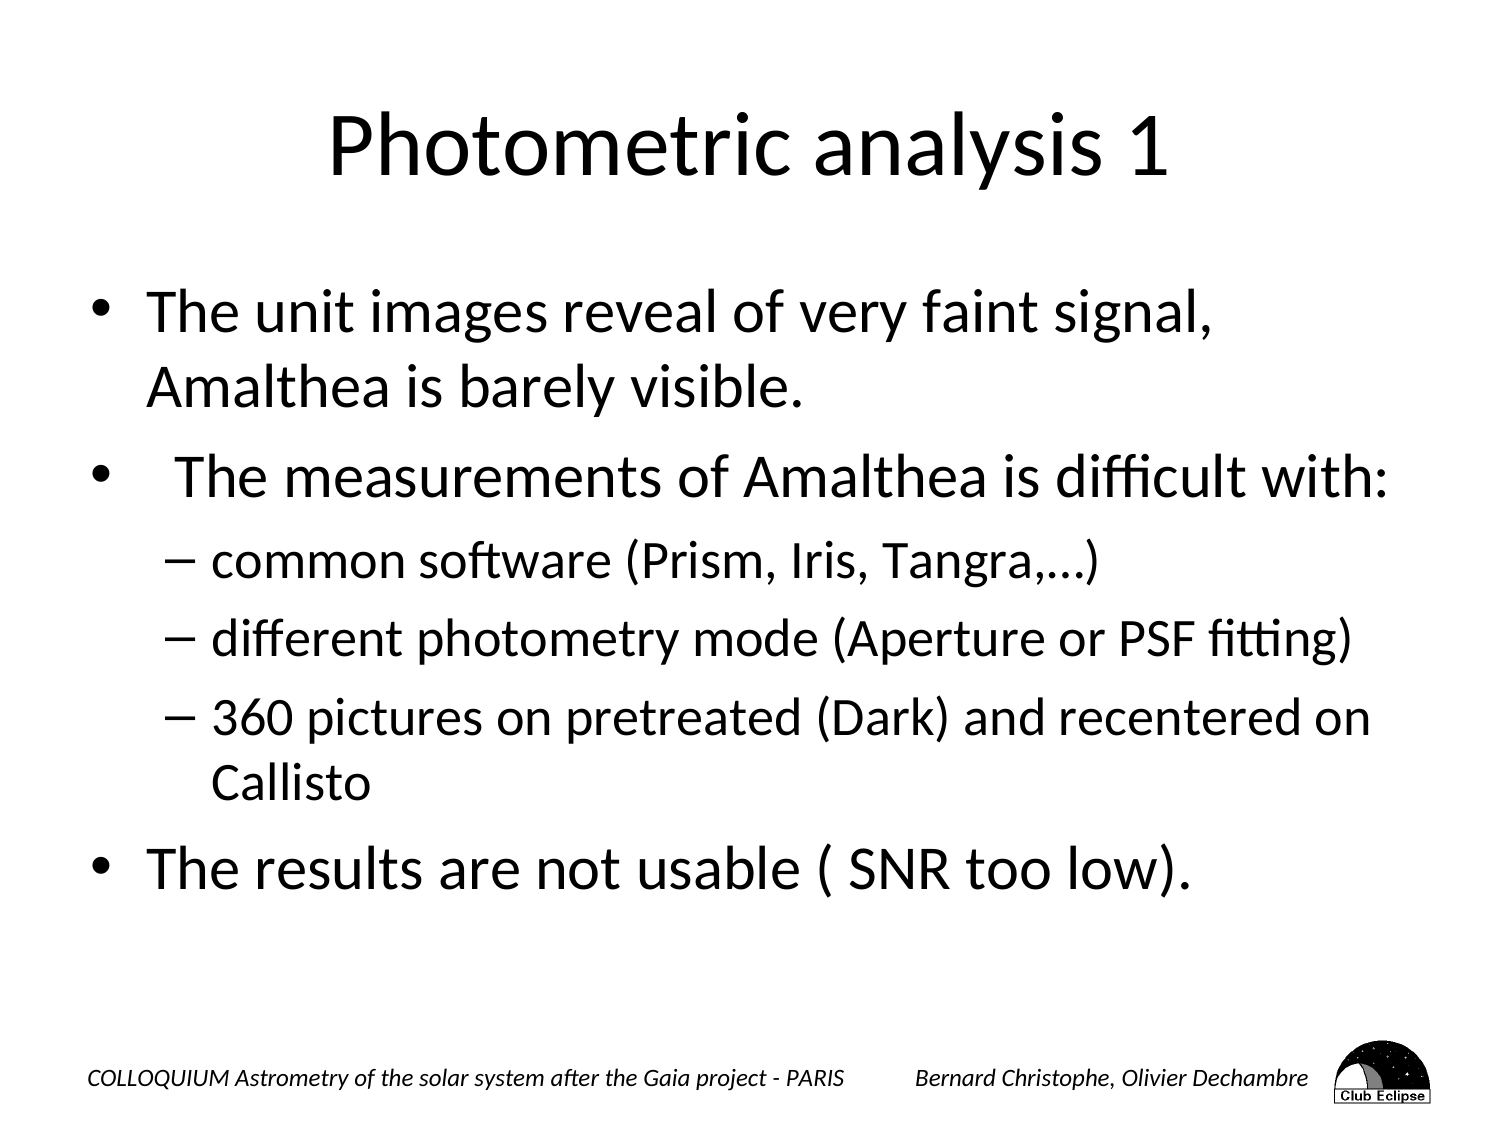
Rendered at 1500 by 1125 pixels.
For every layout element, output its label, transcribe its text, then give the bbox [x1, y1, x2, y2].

picture [1328, 1035, 1436, 1108]
text_box COLLOQUIUM Astrometry of the solar system after the Gaia project - PARIS [64, 1046, 869, 1107]
text_box Bernard Christophe, Olivier Dechambre [887, 1046, 1325, 1107]
list The unit images reveal of very faint signal, Amalthea is barely visible. The measurements of Amalthea is difficult with: common software (Prism, Iris, Tangra,…) different photometry mode (Aperture or PSF fitting) 360 pictures on pretreated (Dark) and recentered on Callisto The results are not usable ( SNR too low). [75, 262, 1426, 1005]
title Photometric analysis 1 [75, 45, 1426, 233]
